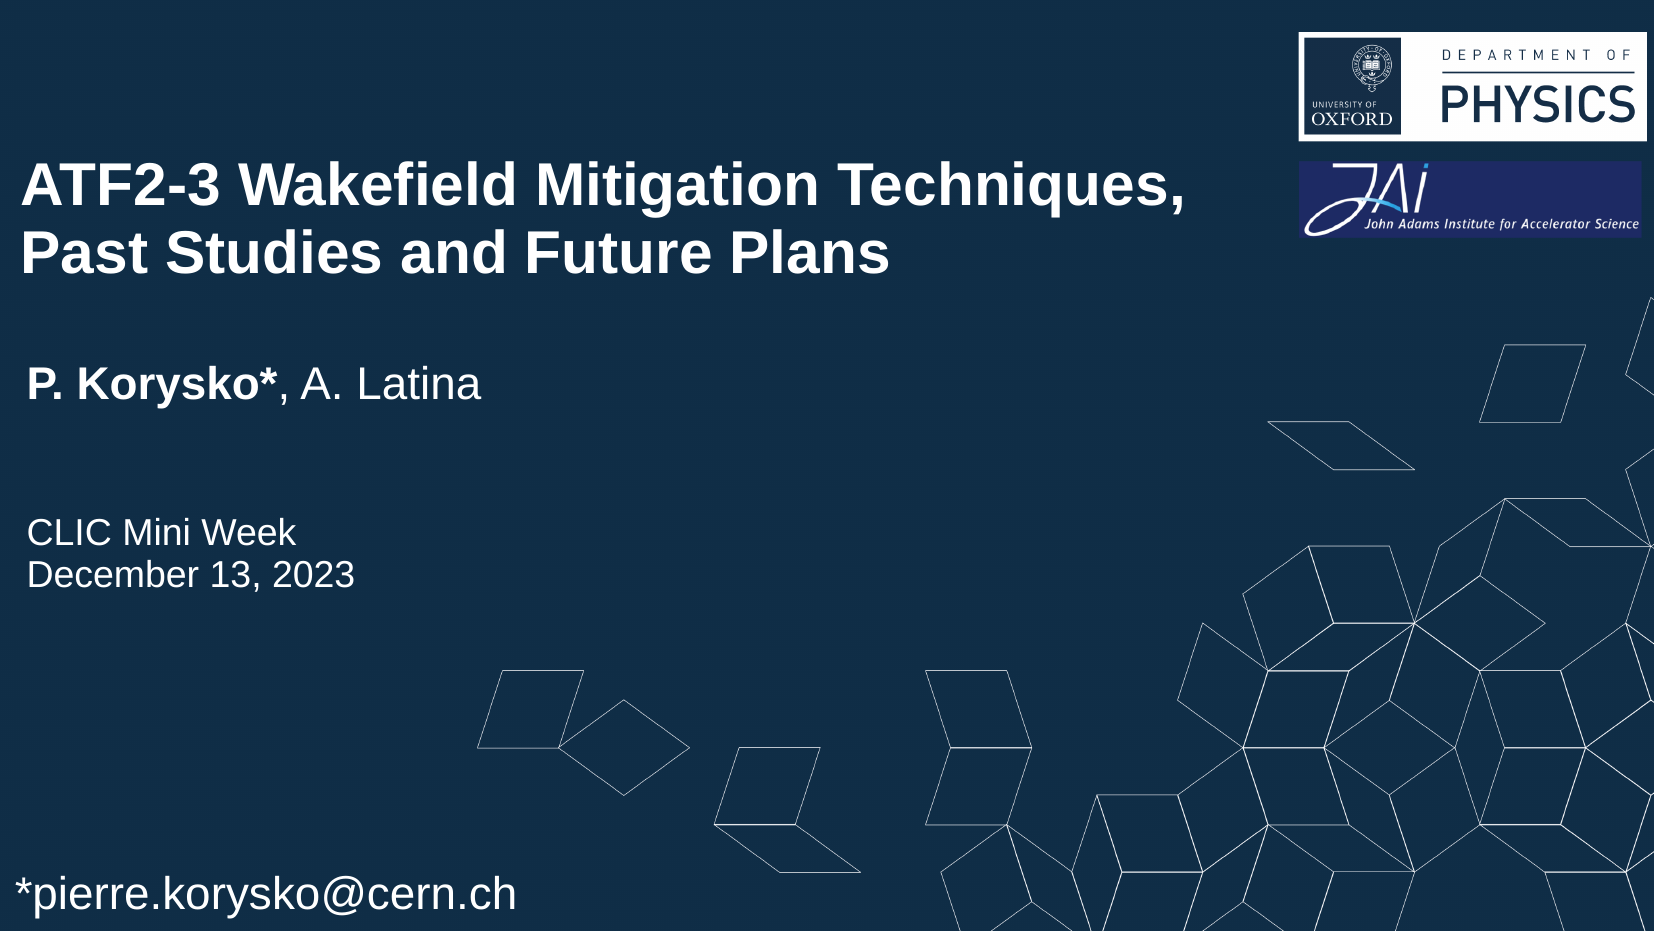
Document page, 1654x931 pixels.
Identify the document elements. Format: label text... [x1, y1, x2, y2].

text_box *pierre.korysko@cern.ch [0, 861, 573, 928]
picture [0, 0, 1654, 931]
text_box P. Korysko*, A. Latina CLIC Mini Week December 13, 2023 [11, 350, 1111, 706]
text_box ATF2-3 Wakefield Mitigation Techniques, Past Studies and Future Plans [5, 143, 1335, 435]
